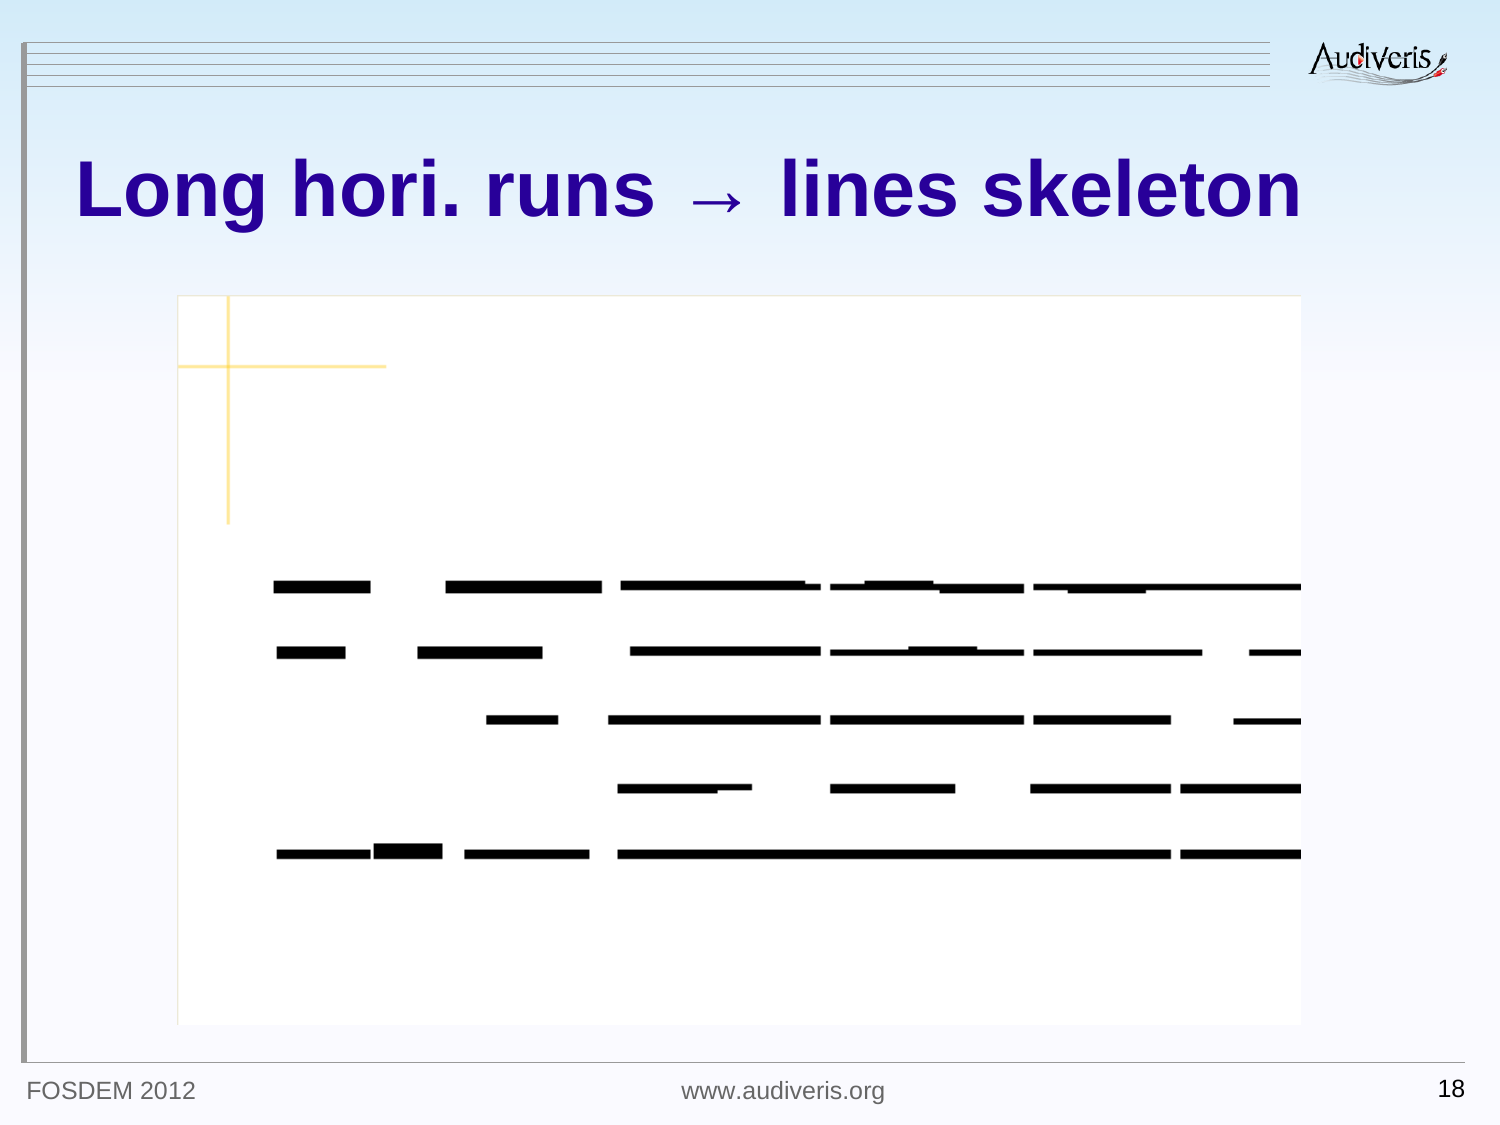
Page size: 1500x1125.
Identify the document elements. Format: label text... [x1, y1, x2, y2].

picture [177, 295, 1301, 1025]
title Long hori. runs → lines skeleton [75, 122, 1437, 271]
picture [1306, 29, 1447, 89]
